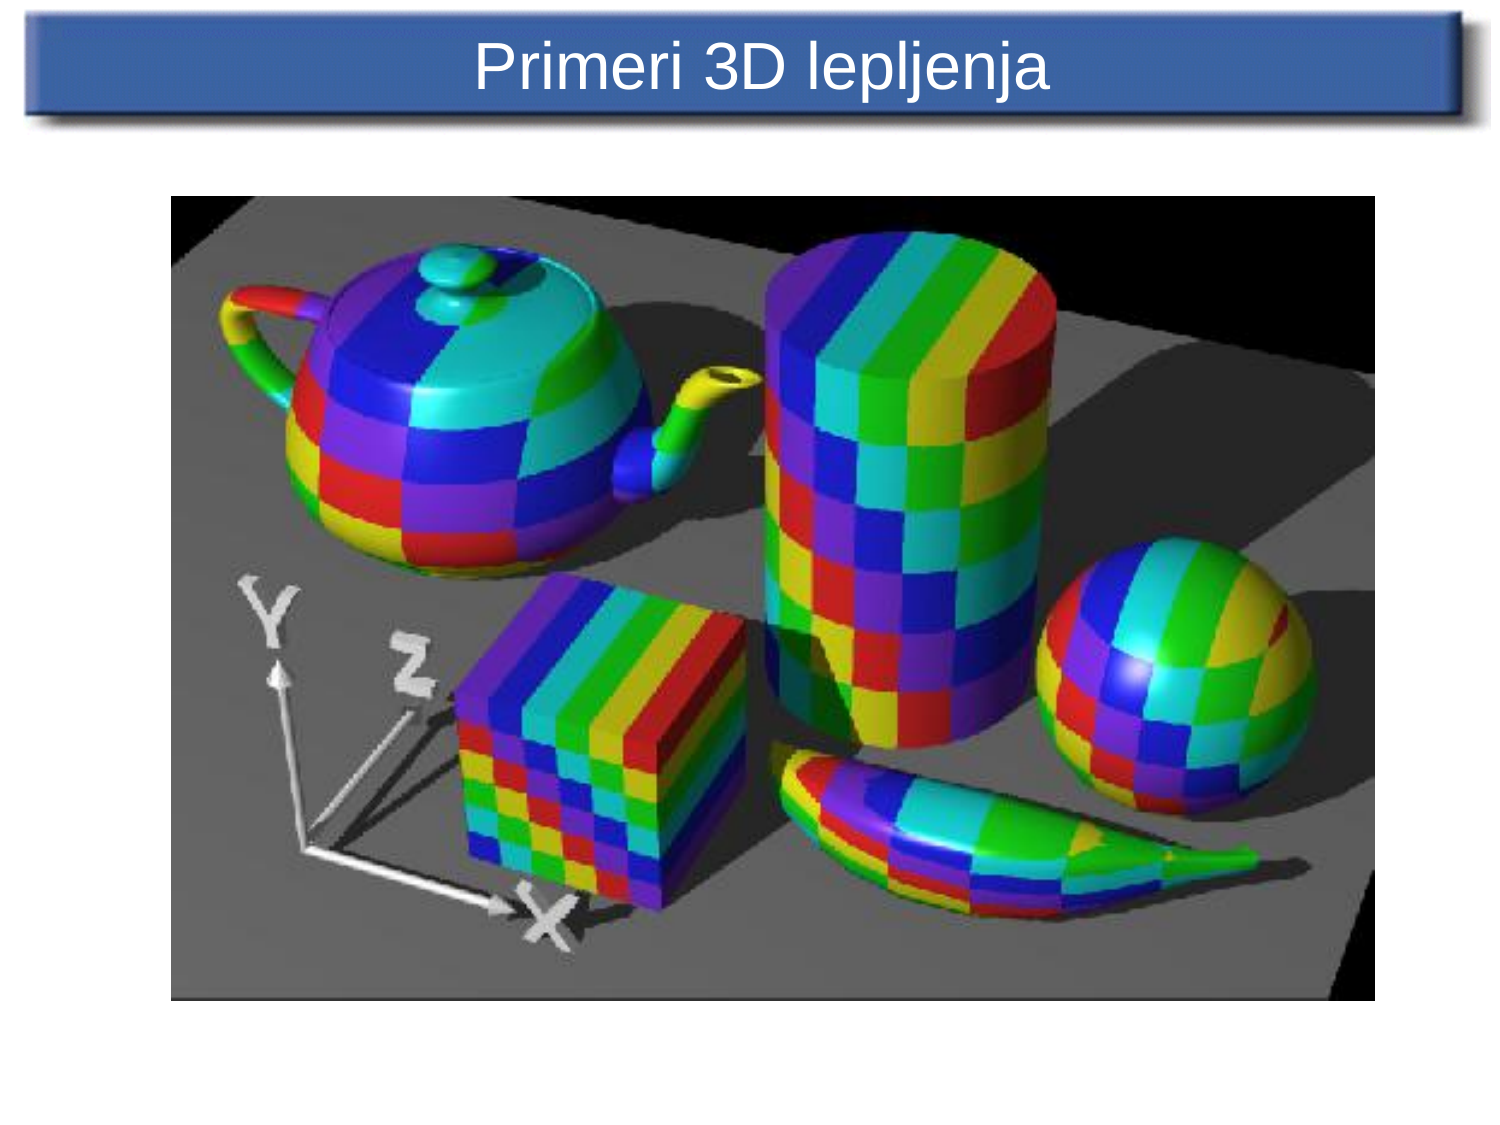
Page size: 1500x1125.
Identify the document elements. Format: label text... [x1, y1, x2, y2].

picture [171, 196, 1375, 1001]
title Primeri 3D lepljenja [24, 0, 1500, 126]
picture [23, 8, 1491, 135]
